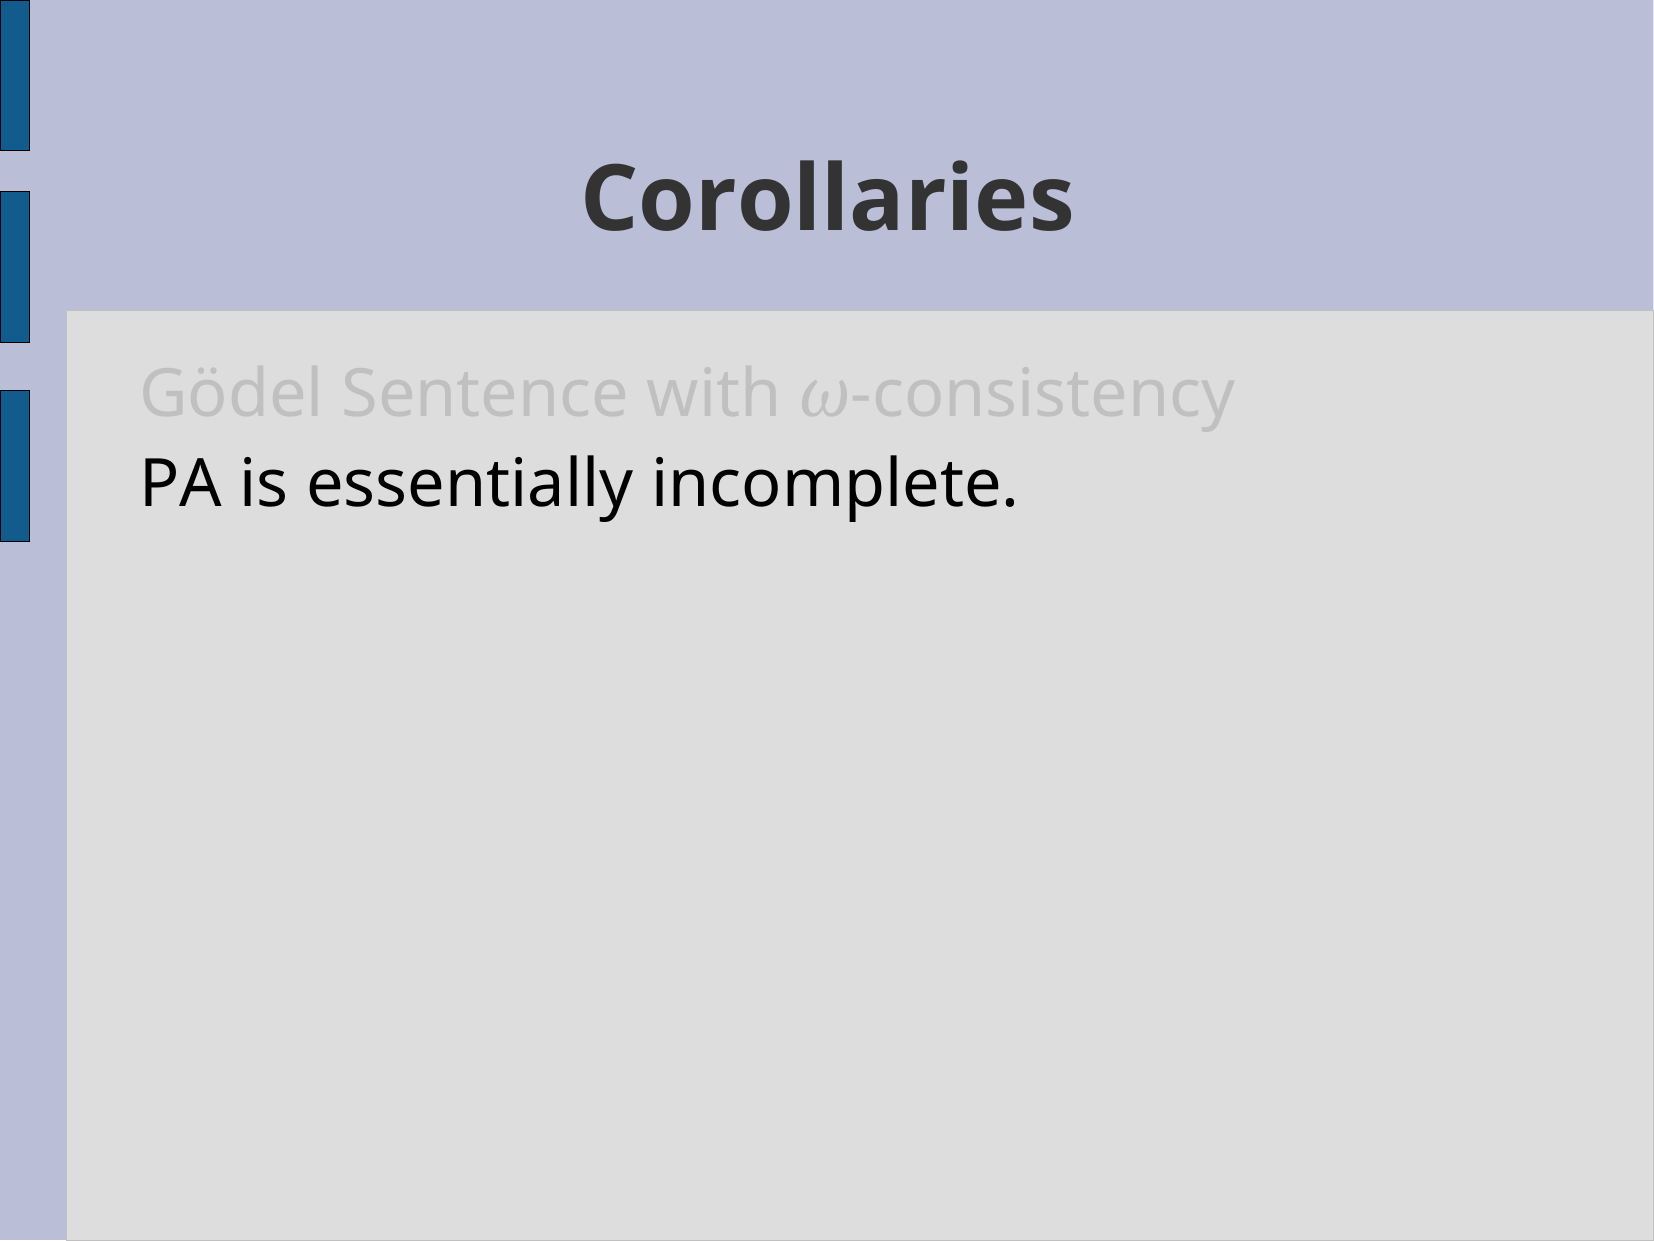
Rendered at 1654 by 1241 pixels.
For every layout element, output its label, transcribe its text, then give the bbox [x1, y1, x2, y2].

list Gödel Sentence with ω-consistency PA is essentially incomplete. [121, 344, 1534, 1127]
title Corollaries [121, 91, 1534, 299]
